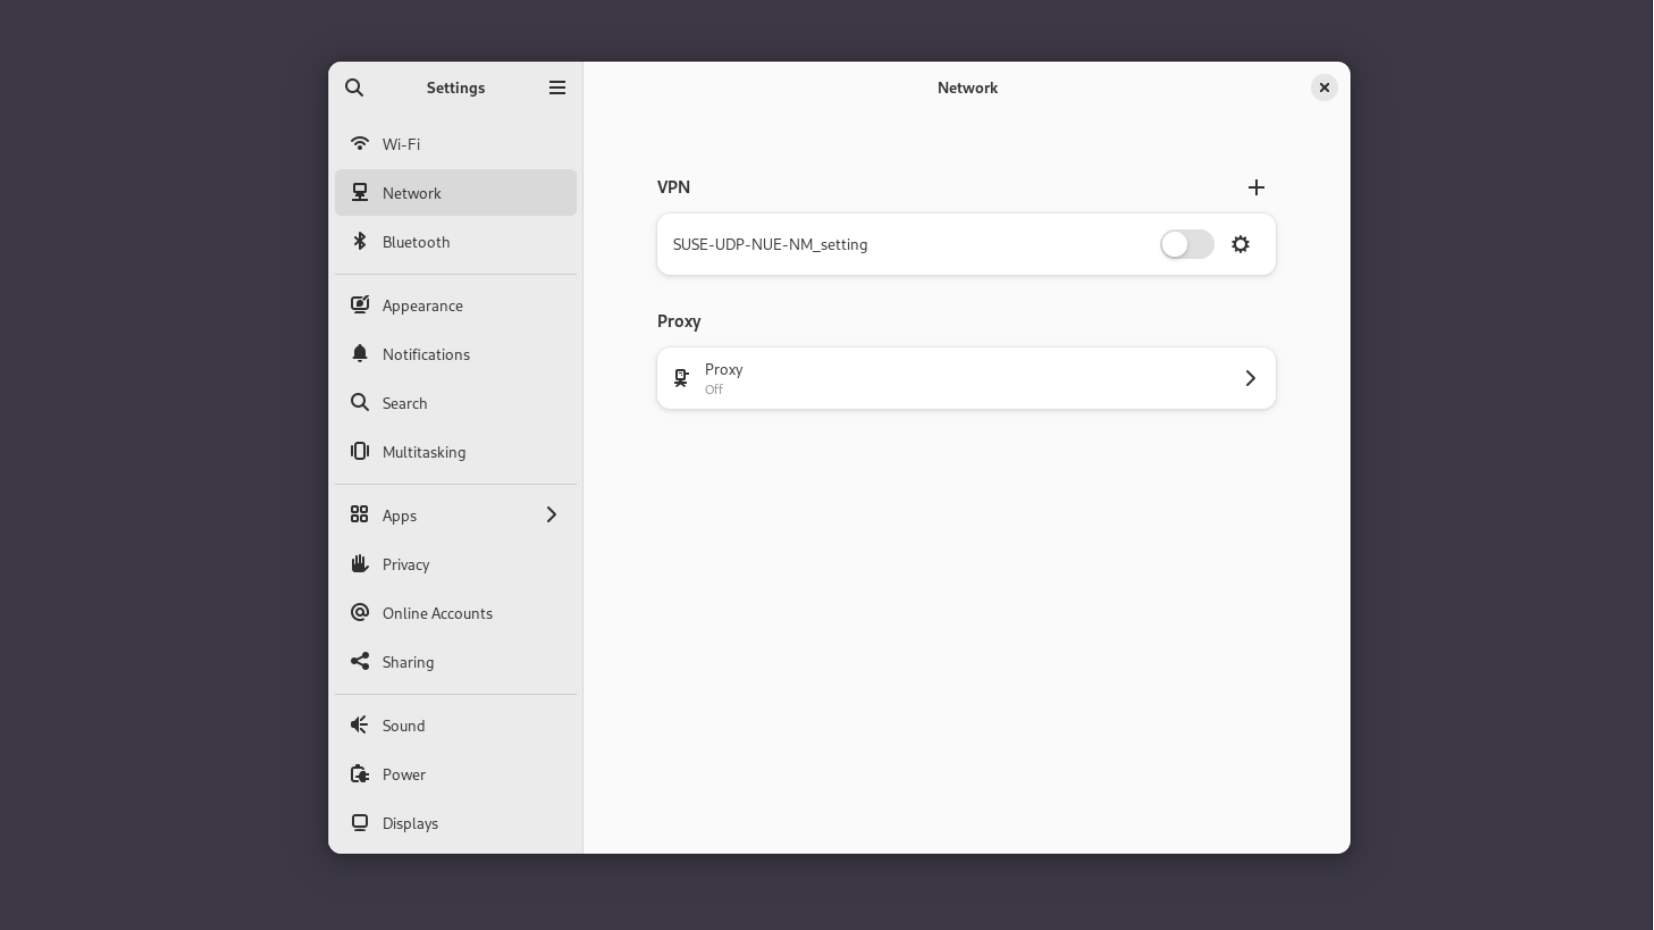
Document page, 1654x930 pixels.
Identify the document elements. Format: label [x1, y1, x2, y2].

picture [259, 0, 1420, 930]
